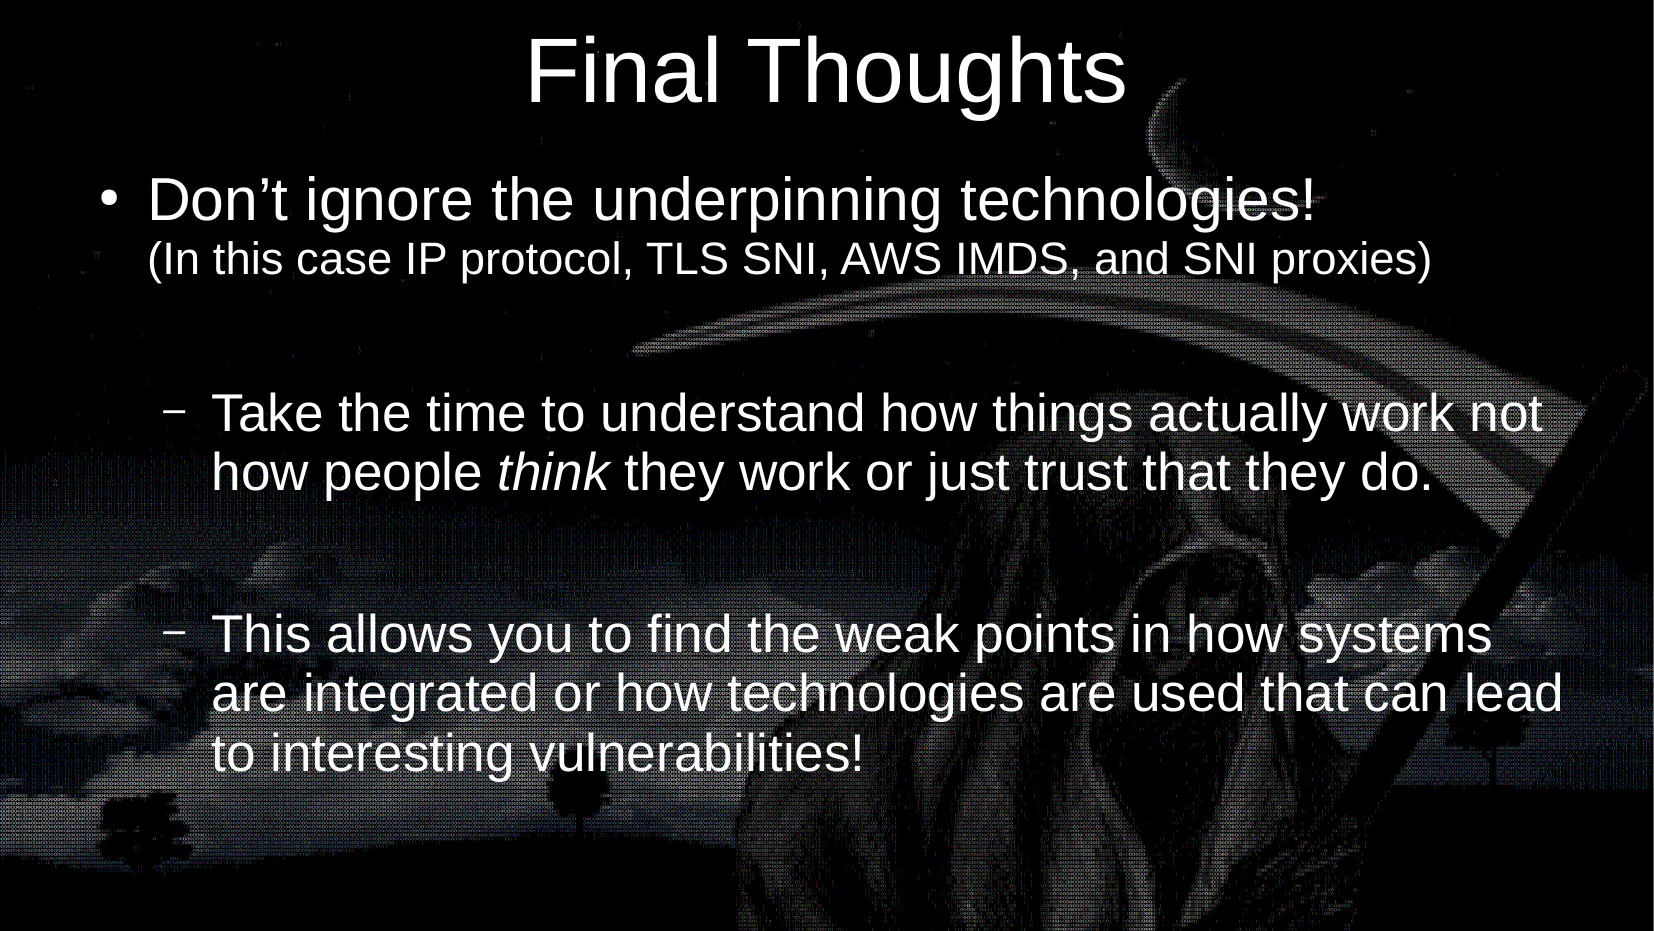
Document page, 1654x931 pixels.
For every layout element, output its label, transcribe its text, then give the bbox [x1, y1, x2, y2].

list Don’t ignore the underpinning technologies! (In this case IP protocol, TLS SNI, AWS IMDS, and SNI proxies) Take the time to understand how things actually work not how people think they work or just trust that they do. This allows you to find the weak points in how systems are integrated or how technologies are used that can lead to interesting vulnerabilities! [82, 165, 1571, 827]
picture [0, 0, 1654, 931]
title Final Thoughts [11, 10, 1642, 131]
